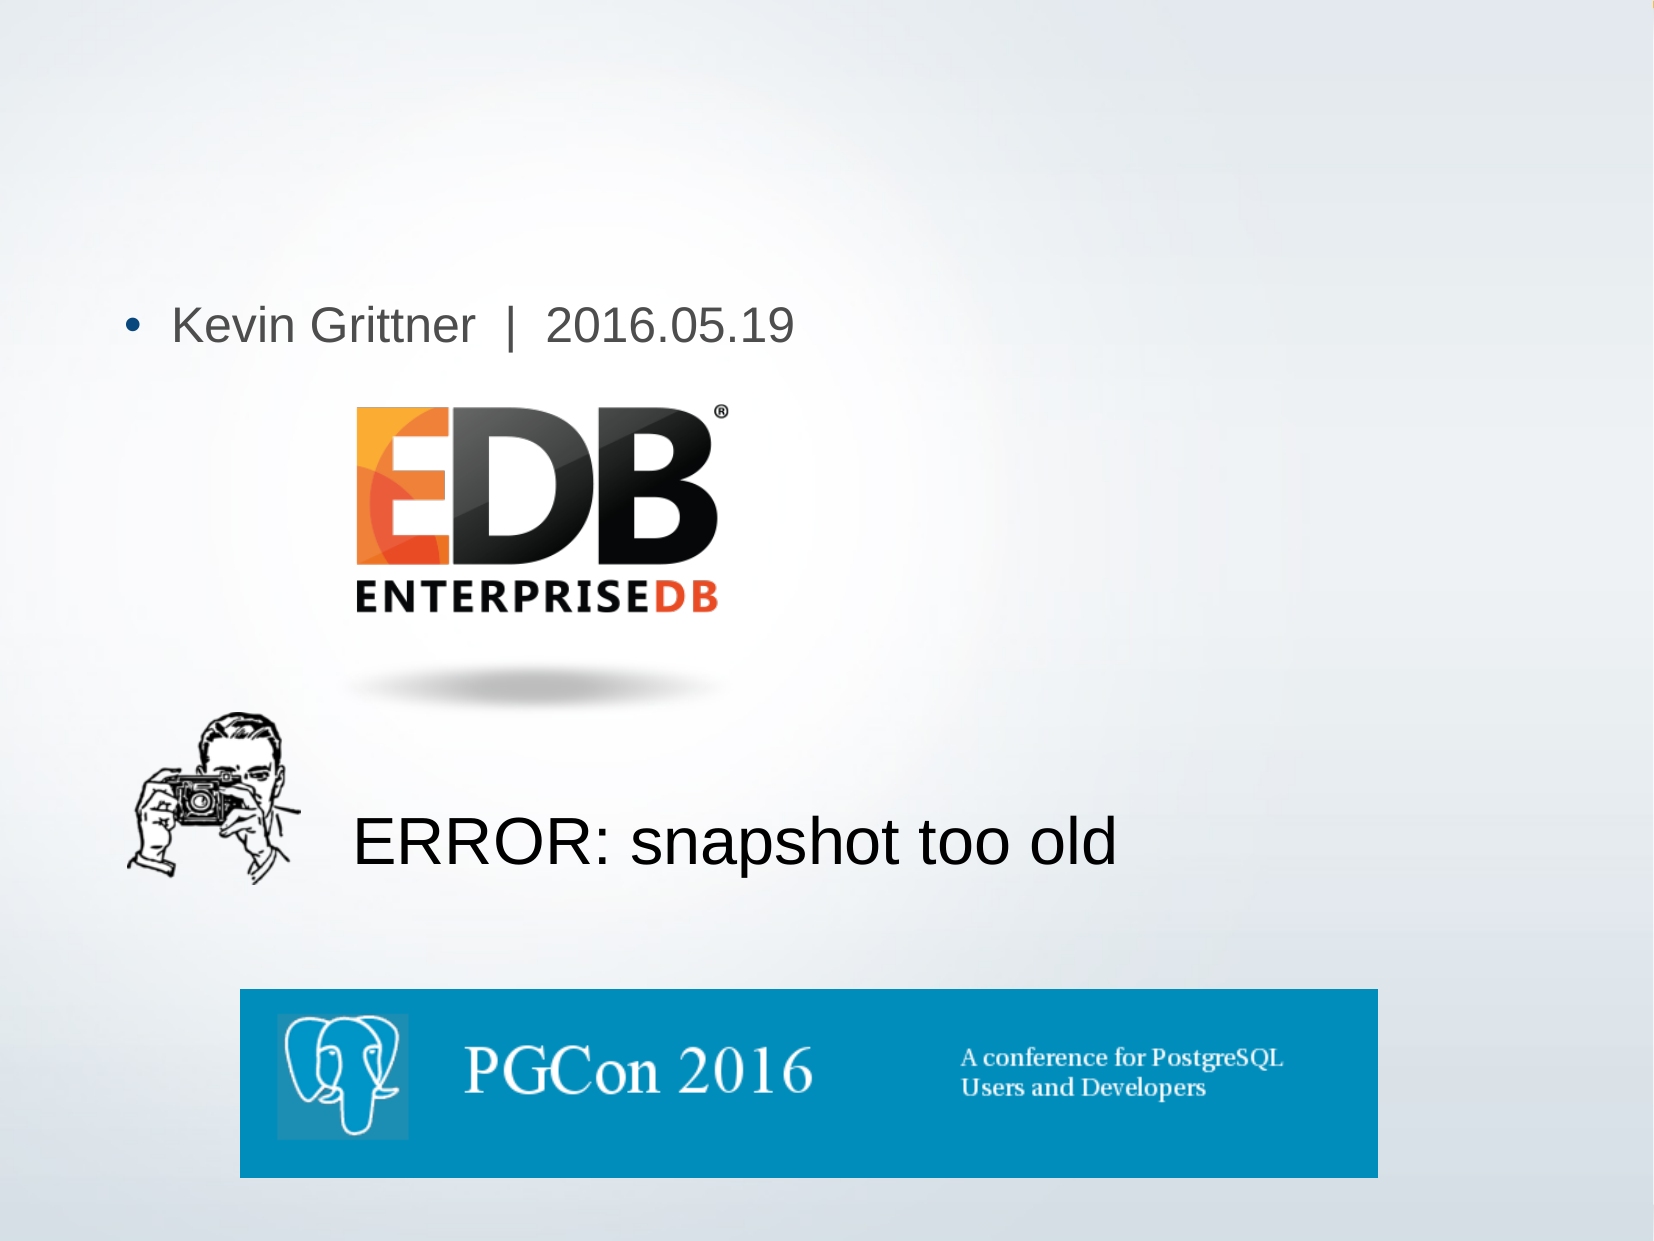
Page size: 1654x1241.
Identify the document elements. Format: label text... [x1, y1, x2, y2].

picture [0, 0, 1654, 1241]
list Kevin Grittner | 2016.05.19 [109, 289, 1546, 1085]
